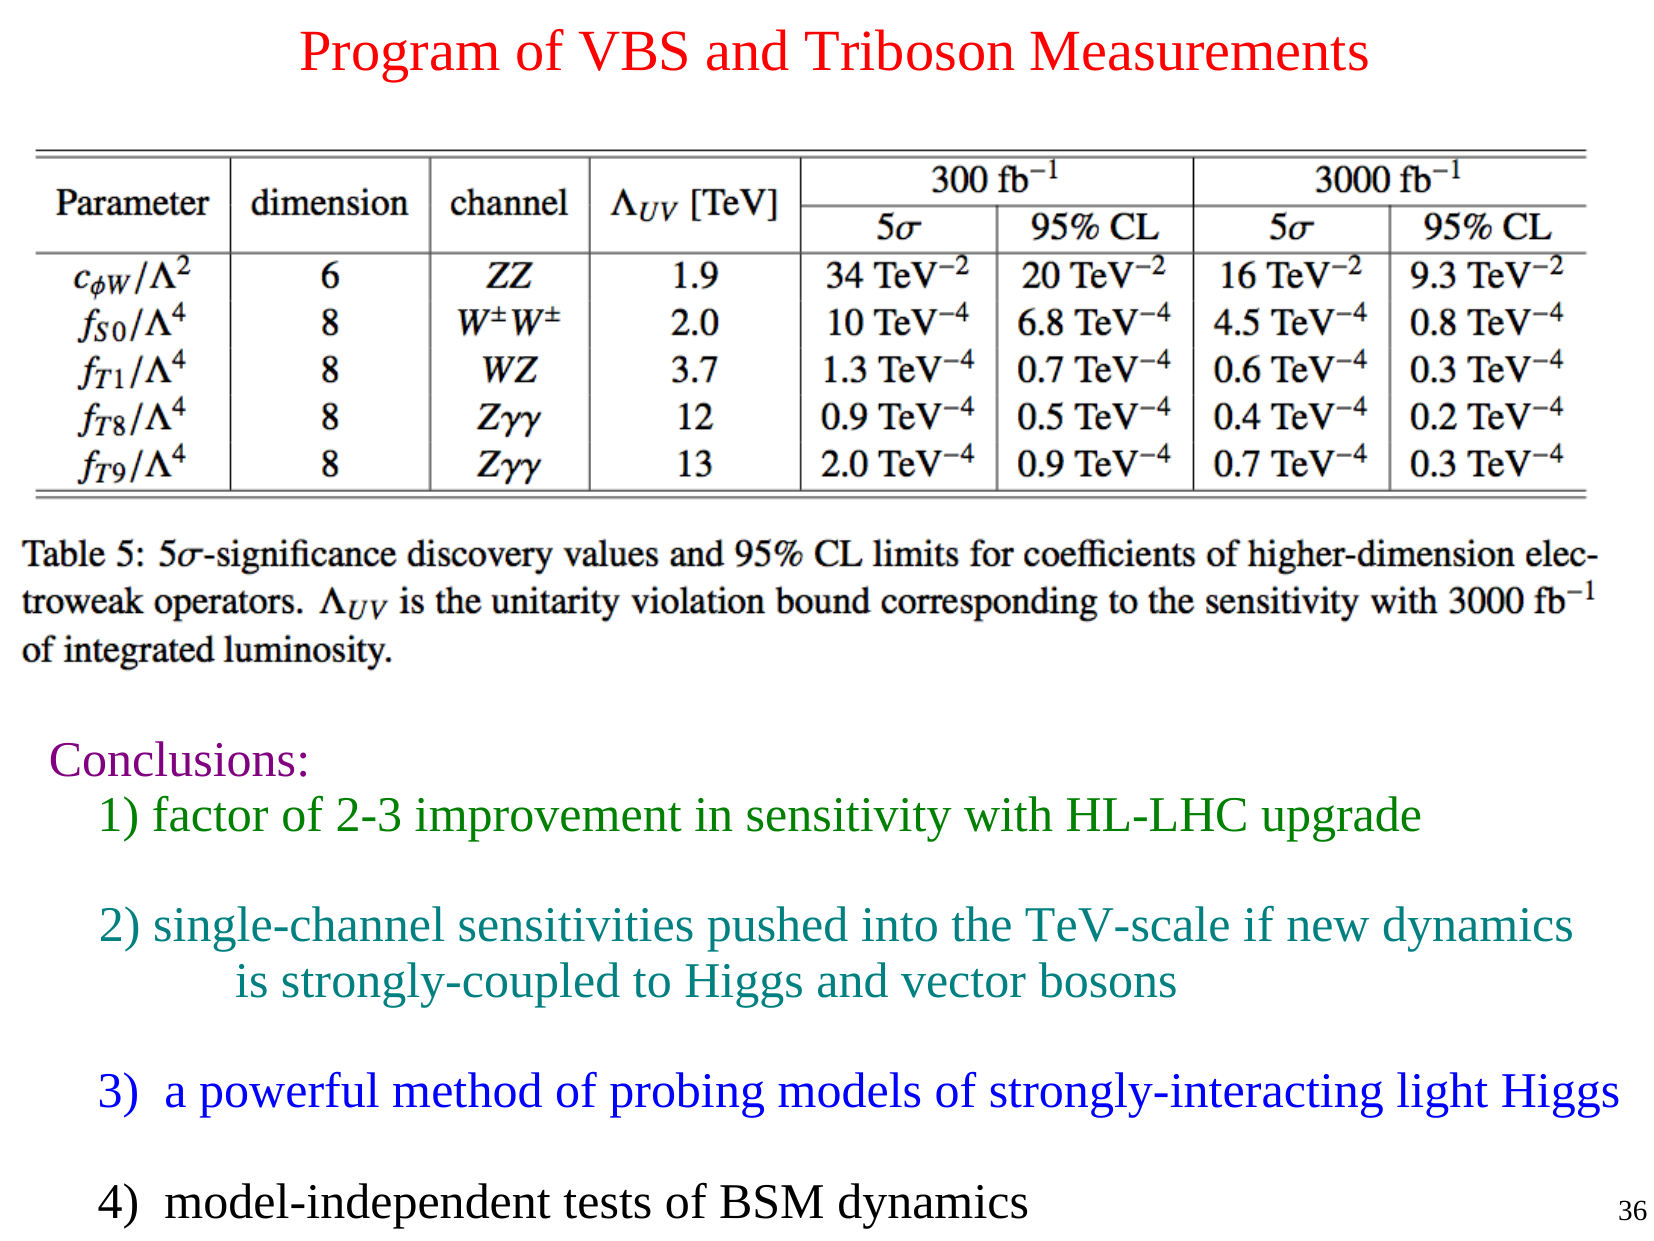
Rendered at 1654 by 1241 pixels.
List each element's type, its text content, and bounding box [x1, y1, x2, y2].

picture [1, 124, 1654, 688]
text_box Conclusions: 1) factor of 2-3 improvement in sensitivity with HL-LHC upgrade 2) single-channel sensitivities pushed into the TeV-scale if new dynamics is strongly-coupled to Higgs and vector bosons 3) a powerful method of probing models of strongly-interacting light Higgs 4) model-independent tests of BSM dynamics [23, 731, 1620, 1230]
title Program of VBS and Triboson Measurements [128, 0, 1541, 124]
